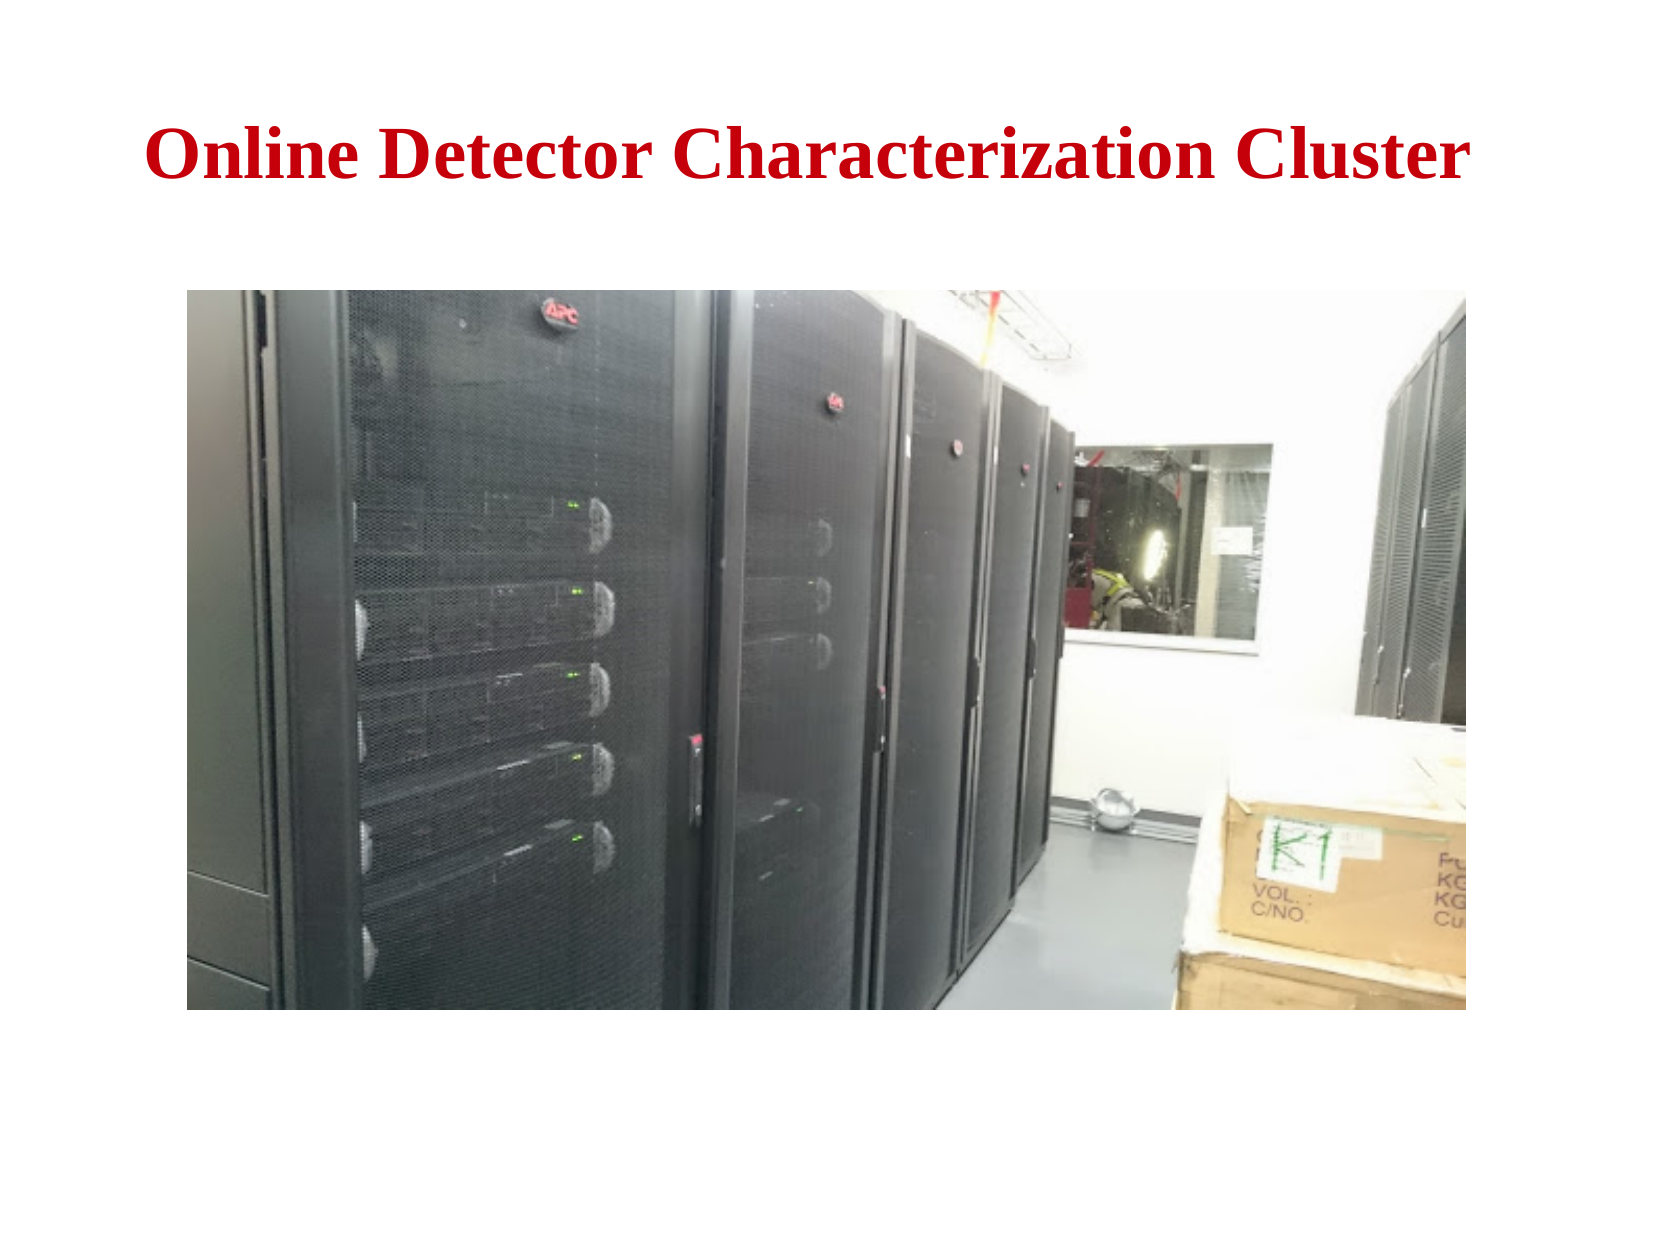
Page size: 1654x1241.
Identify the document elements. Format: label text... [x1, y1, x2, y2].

picture [187, 290, 1466, 1010]
title Online Detector Characterization Cluster [82, 49, 1571, 257]
